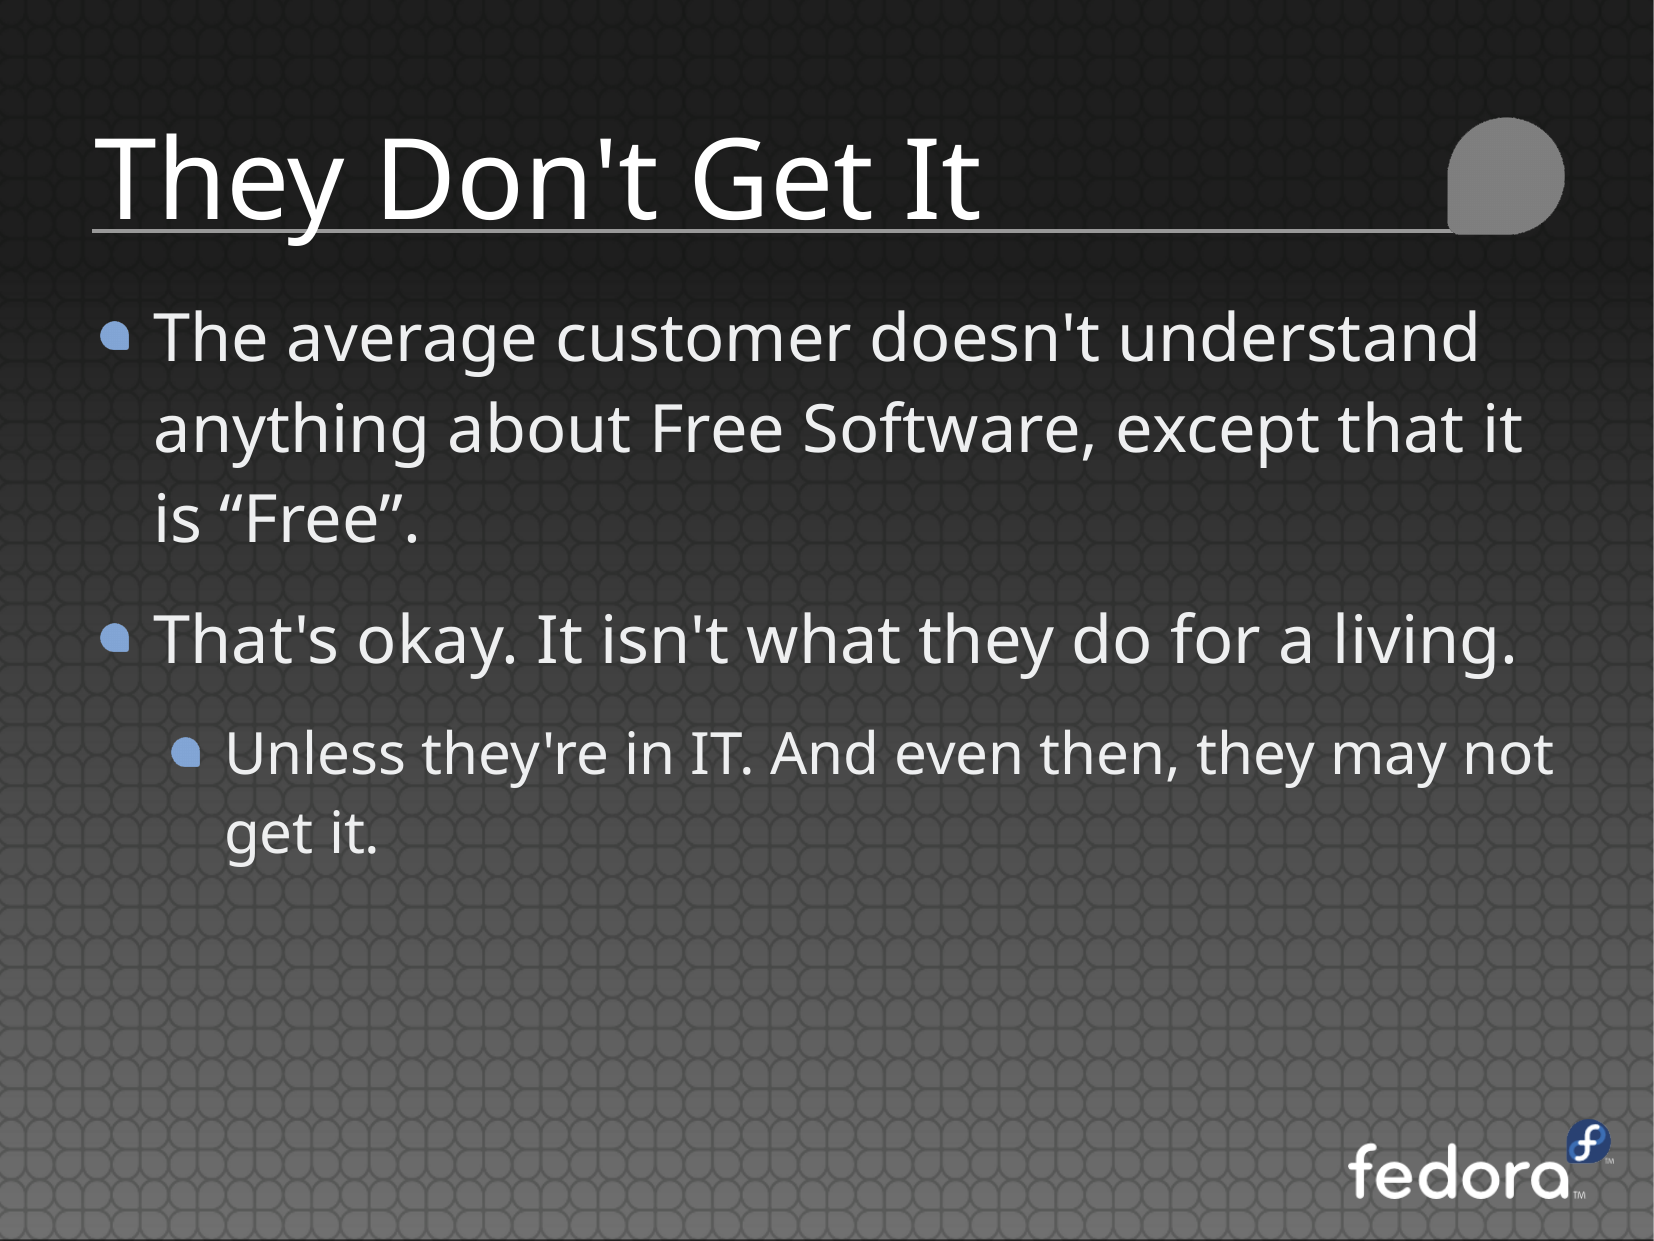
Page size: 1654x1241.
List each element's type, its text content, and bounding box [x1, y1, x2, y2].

list The average customer doesn't understand anything about Free Software, except that it is “Free”. That's okay. It isn't what they do for a living. Unless they're in IT. And even then, they may not get it. [82, 290, 1571, 1094]
picture [0, 0, 1654, 1241]
title They Don't Get It [94, 100, 1426, 251]
